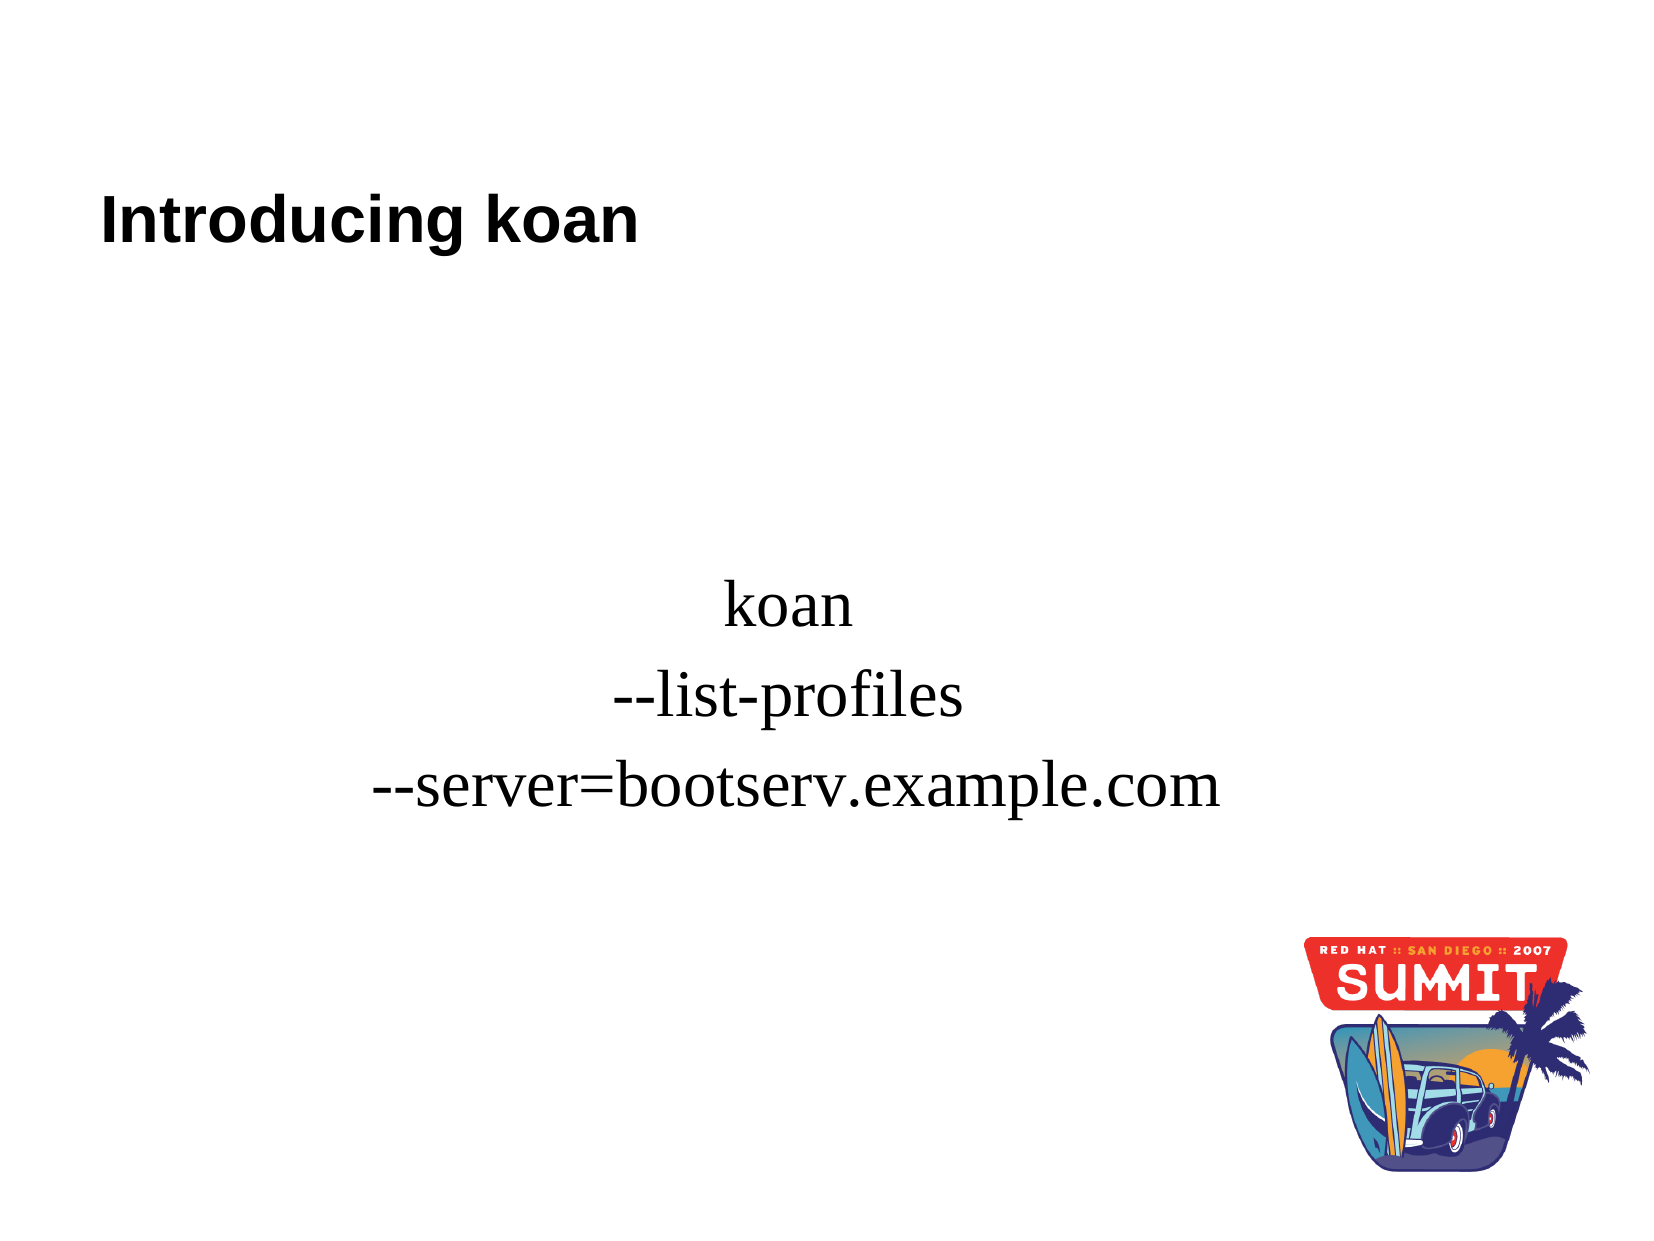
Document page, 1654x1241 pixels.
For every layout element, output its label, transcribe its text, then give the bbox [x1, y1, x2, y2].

picture [1500, 937, 1590, 1172]
subtitle koan --list-profiles --server=bootserv.example.com [94, 304, 1500, 1174]
title Introducing koan [100, 164, 1506, 275]
